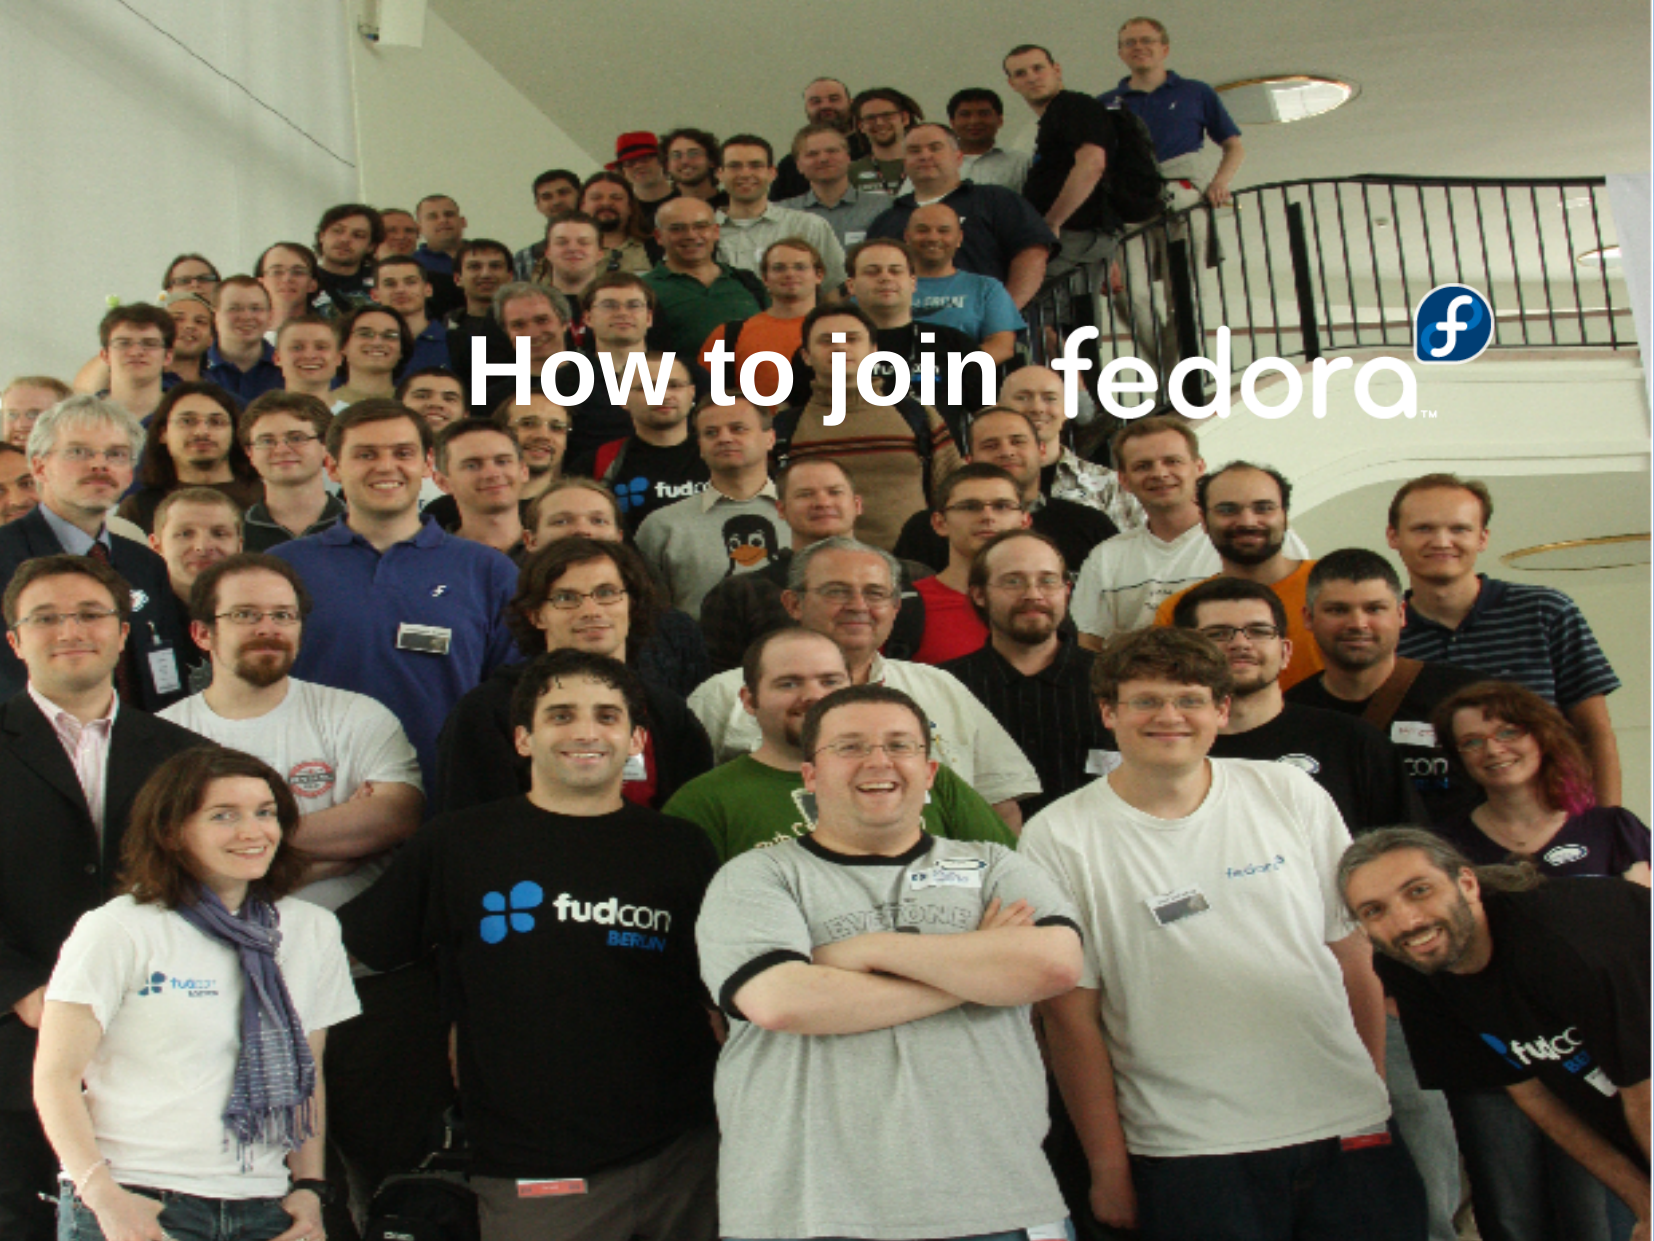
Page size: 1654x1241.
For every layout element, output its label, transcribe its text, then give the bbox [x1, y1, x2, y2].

picture [0, 0, 1654, 1241]
title How to join [187, 262, 1313, 470]
